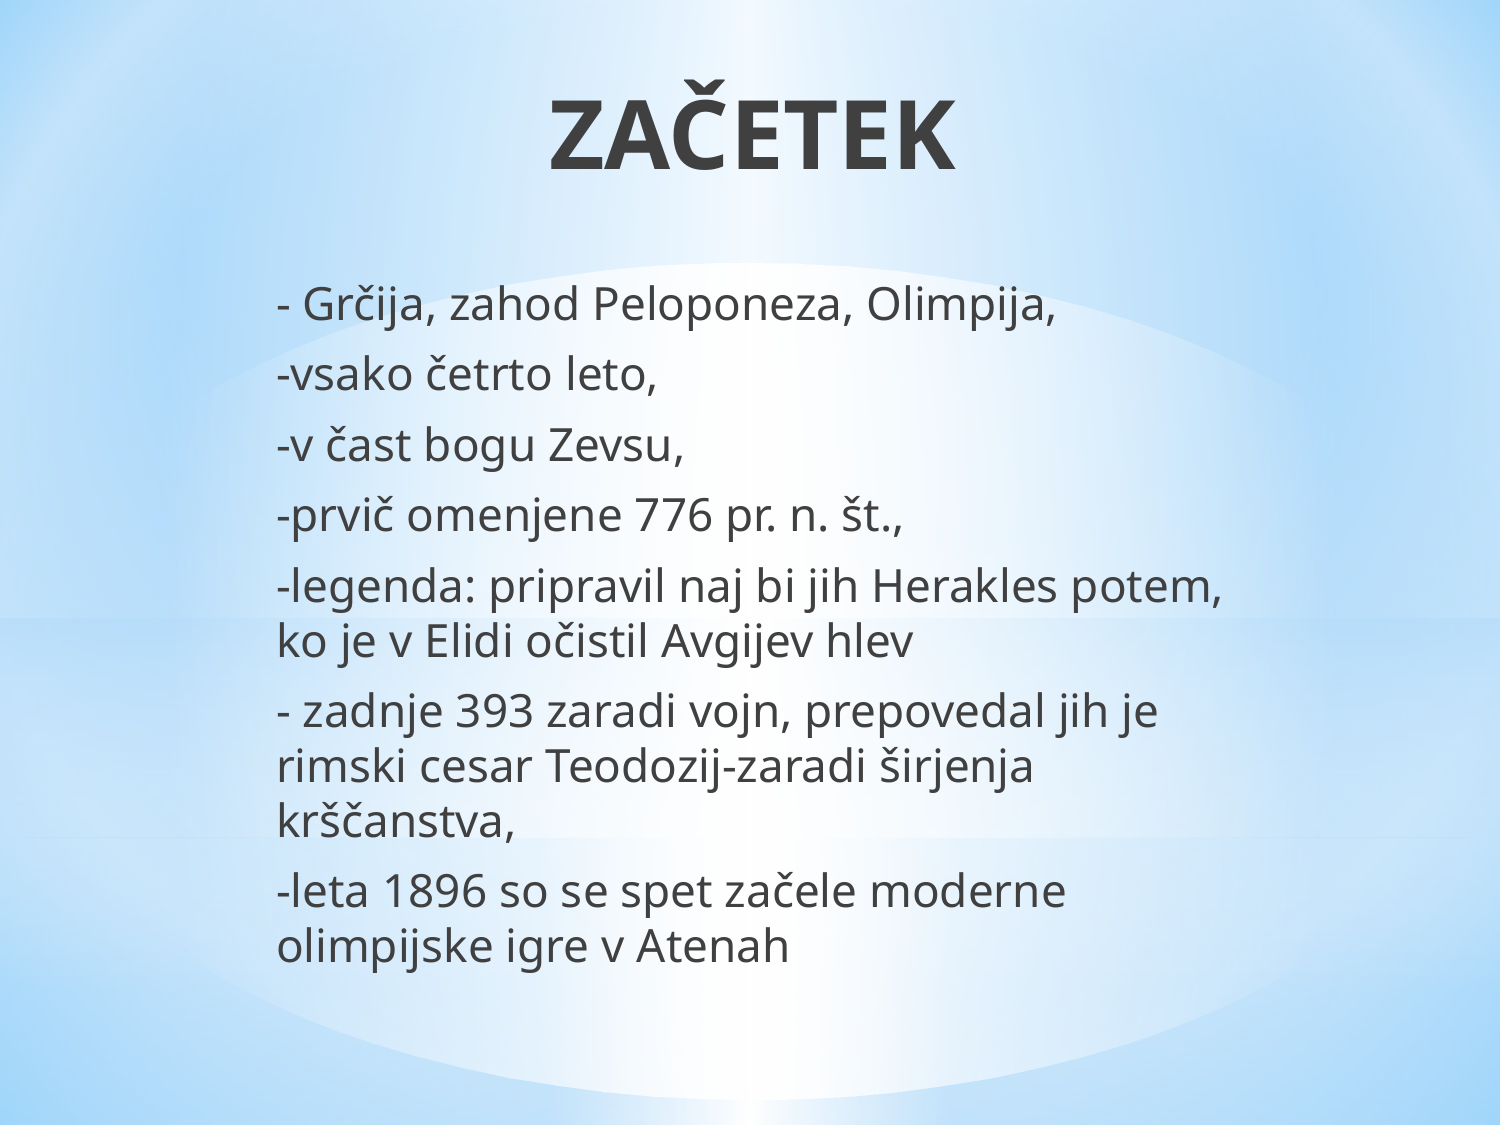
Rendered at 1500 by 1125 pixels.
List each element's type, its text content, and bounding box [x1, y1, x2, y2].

title ZAČETEK [218, 66, 1287, 254]
list - Grčija, zahod Peloponeza, Olimpija, -vsako četrto leto, -v čast bogu Zevsu, -prvič omenjene 776 pr. n. št., -legenda: pripravil naj bi jih Herakles potem, ko je v Elidi očistil Avgijev hlev - zadnje 393 zaradi vojn, prepovedal jih je rimski cesar Teodozij-zaradi širjenja krščanstva, -leta 1896 so se spet začele moderne olimpijske igre v Atenah [253, 267, 1304, 964]
